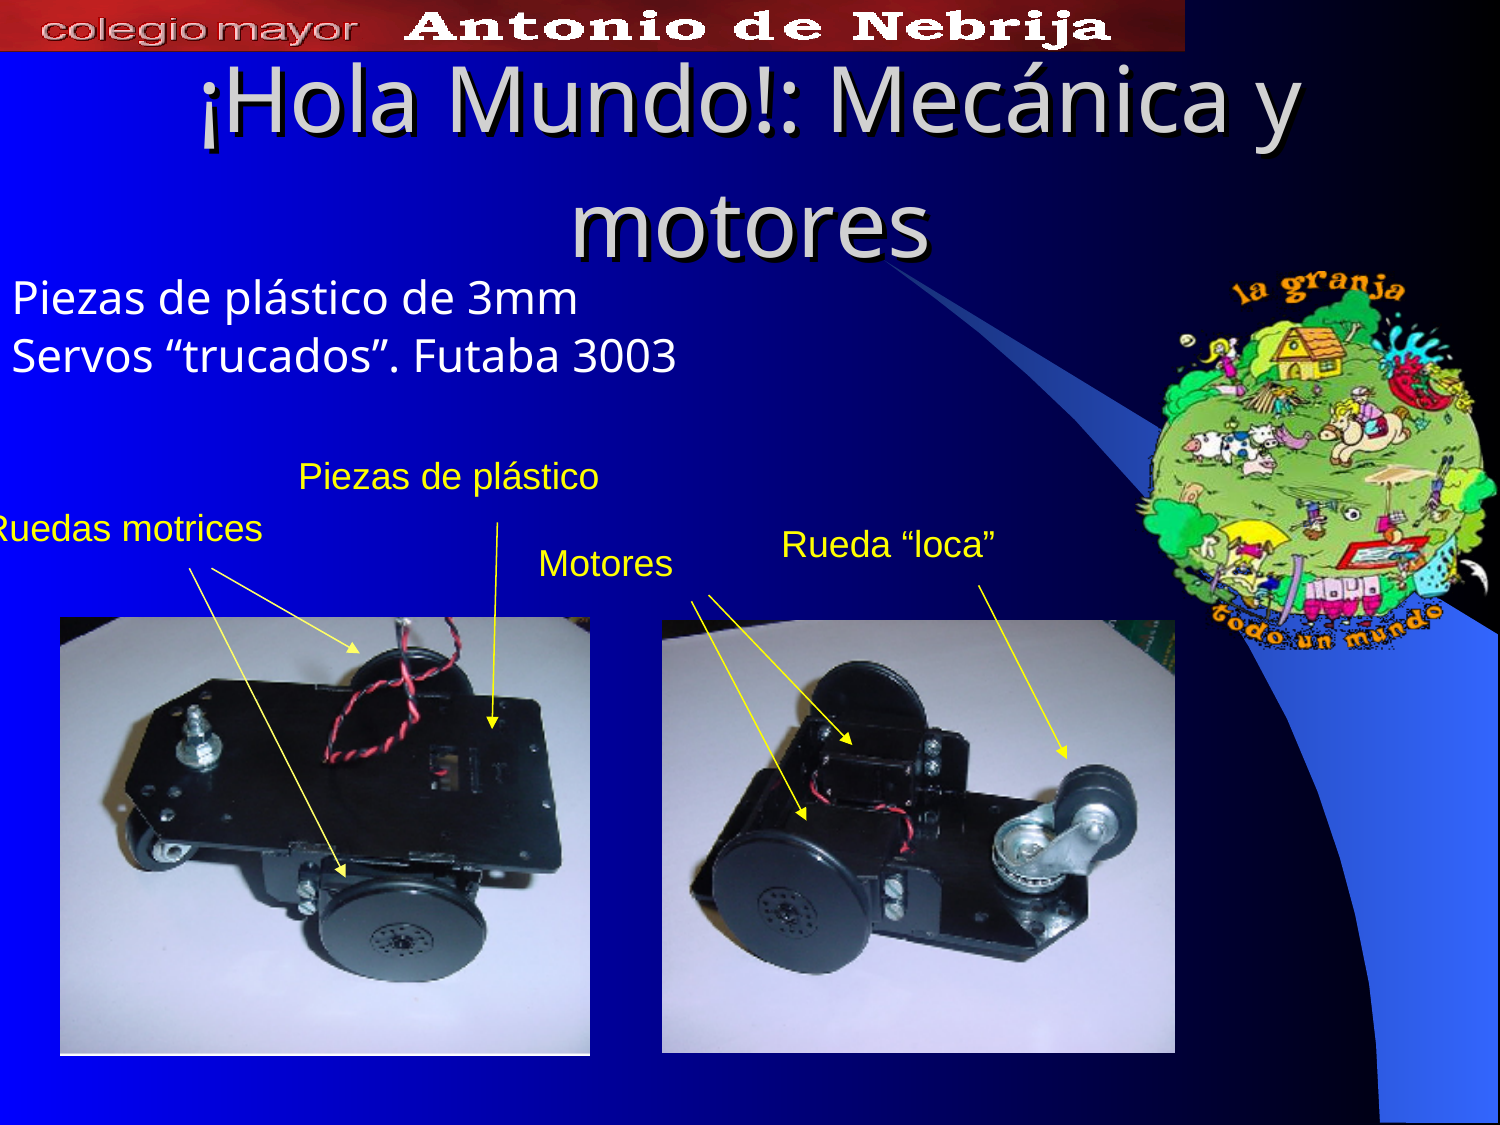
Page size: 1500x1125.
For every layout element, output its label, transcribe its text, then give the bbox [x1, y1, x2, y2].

text_box Ruedas motrices [0, 503, 429, 558]
picture [60, 617, 590, 1056]
title ¡Hola Mundo!: Mecánica y motores [0, 45, 1500, 275]
picture [0, 0, 1185, 52]
text_box Rueda “loca” [766, 519, 1161, 574]
text_box Motores [523, 538, 839, 593]
picture [662, 271, 1500, 1053]
text_box Piezas de plástico [283, 451, 765, 506]
text_box Piezas de plástico de 3mm Servos “trucados”. Futaba 3003 [0, 260, 843, 392]
